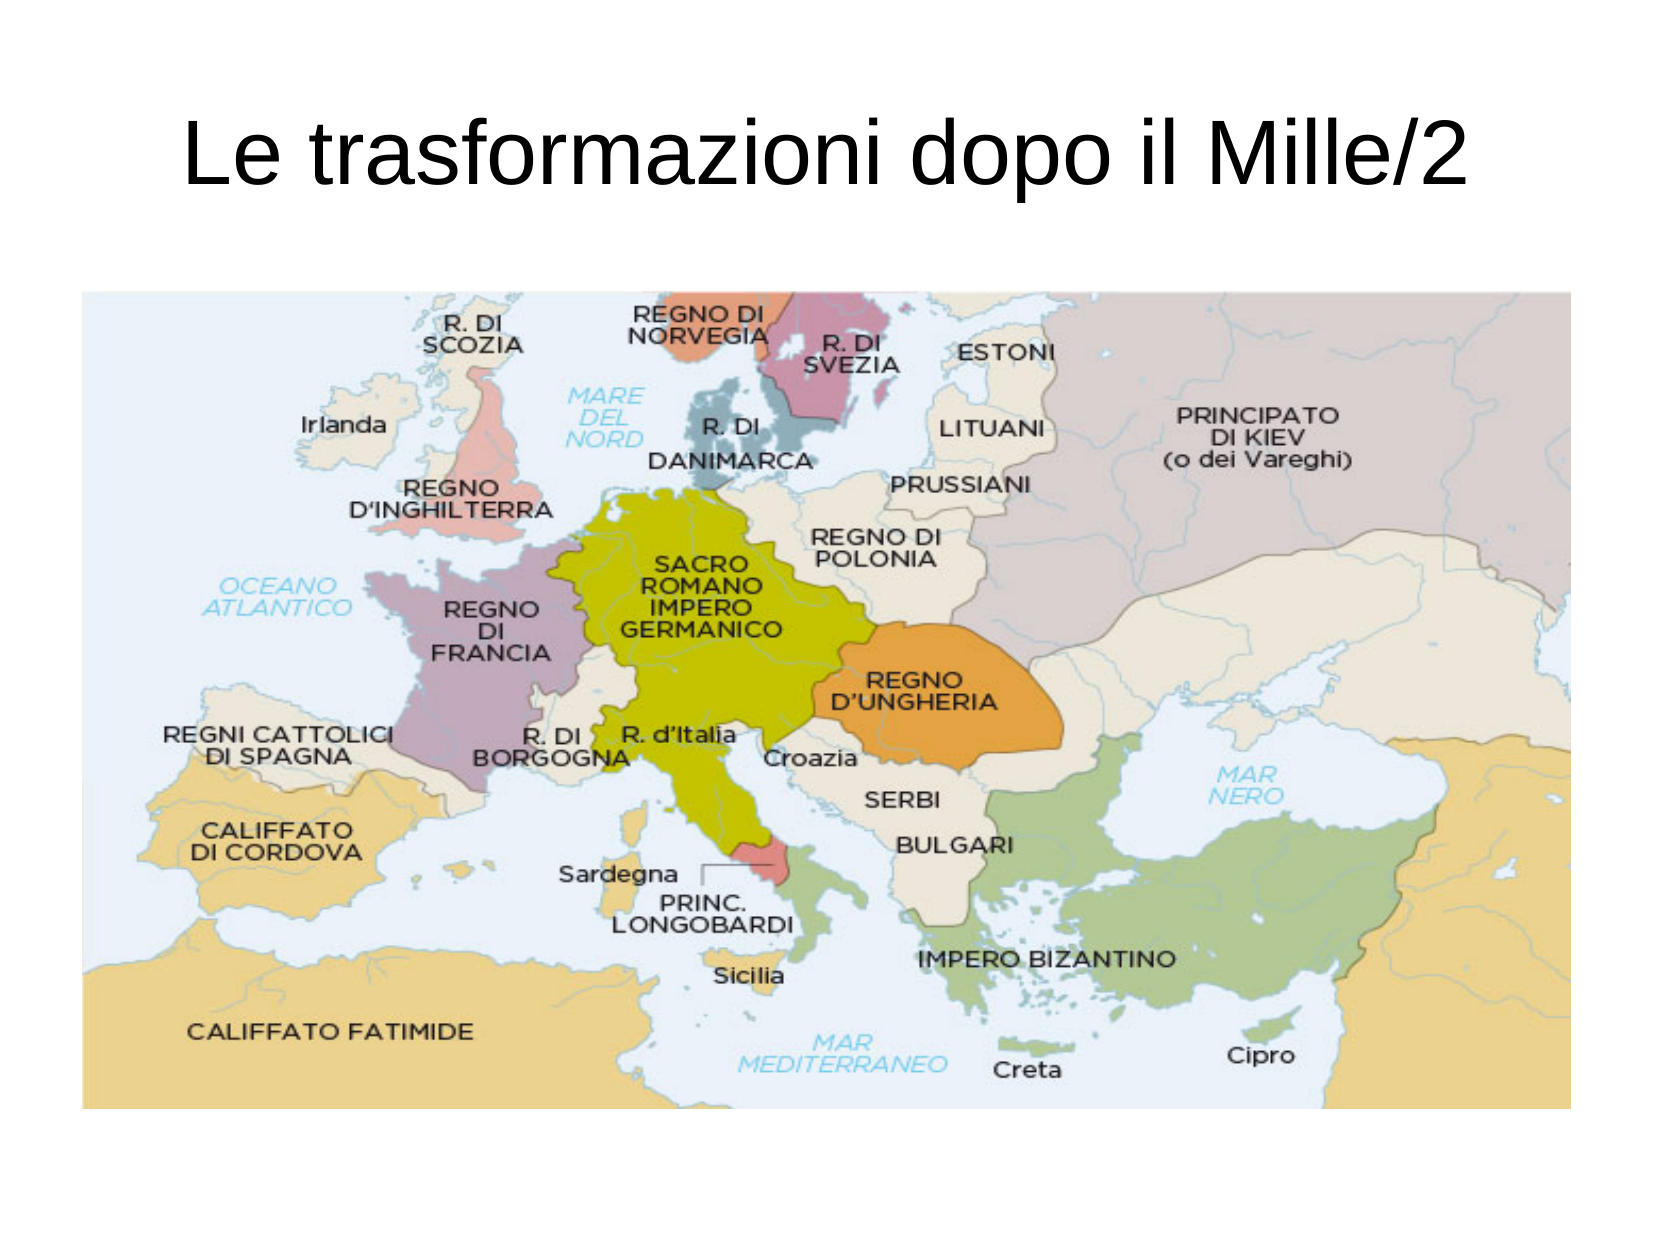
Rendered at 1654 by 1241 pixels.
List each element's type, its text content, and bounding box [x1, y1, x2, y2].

title Le trasformazioni dopo il Mille/2 [82, 49, 1571, 257]
picture [82, 290, 1571, 1109]
